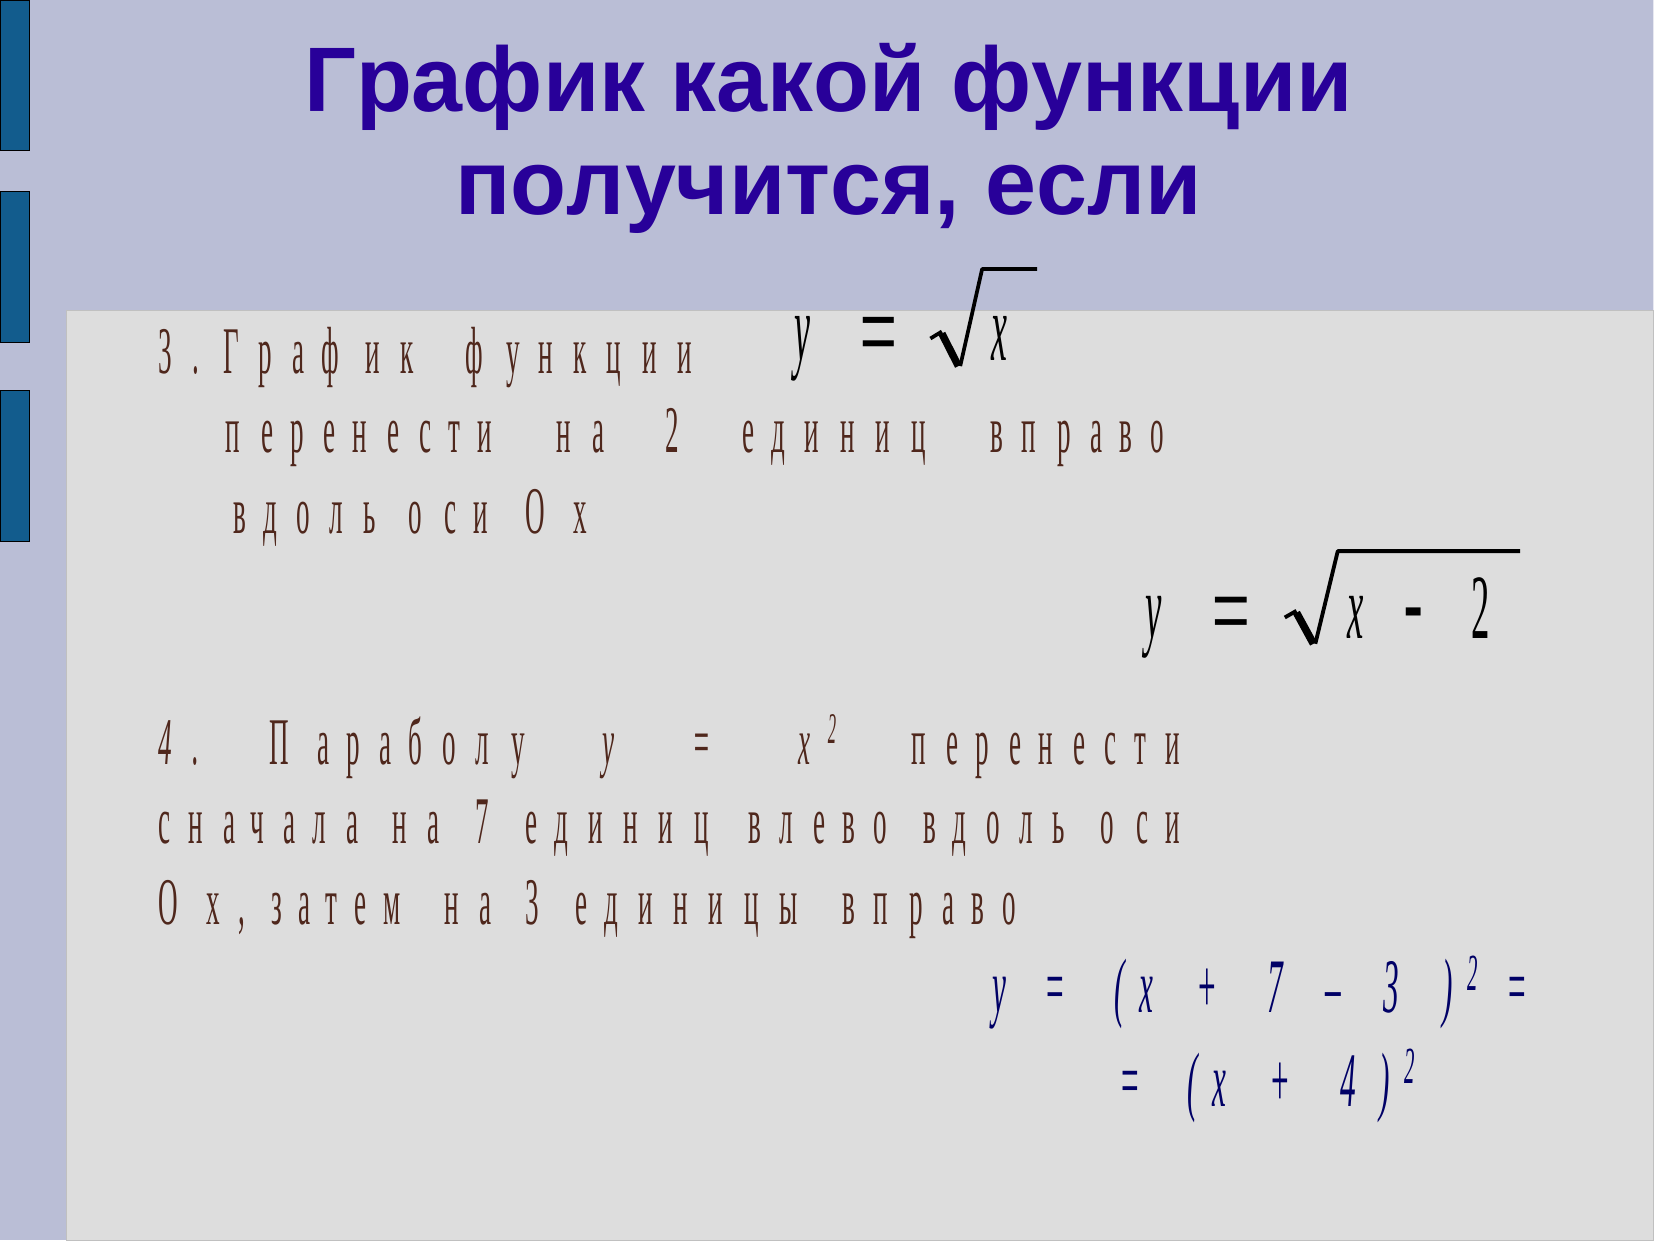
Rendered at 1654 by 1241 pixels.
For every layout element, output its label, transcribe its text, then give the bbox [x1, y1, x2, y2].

picture [118, 246, 1536, 677]
title График какой функции получится, если [123, 28, 1536, 234]
picture [118, 679, 1627, 1135]
